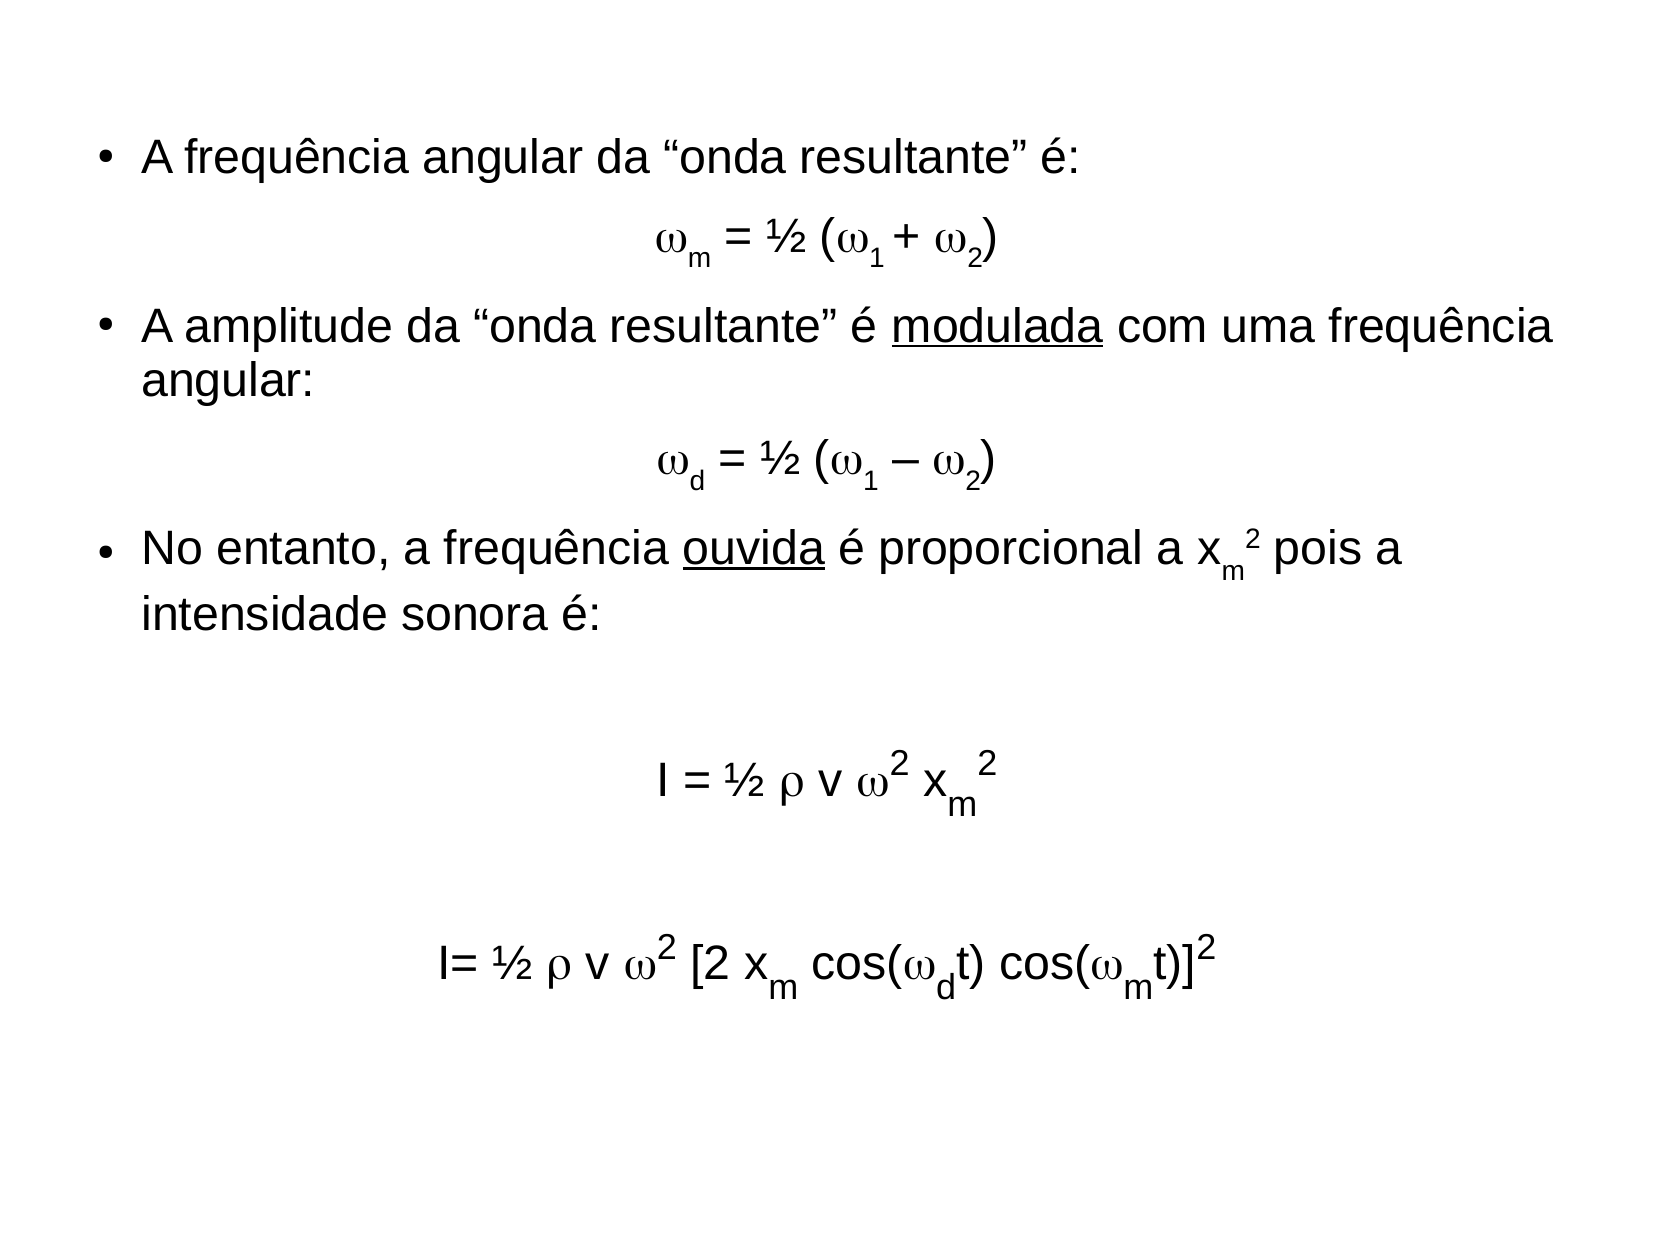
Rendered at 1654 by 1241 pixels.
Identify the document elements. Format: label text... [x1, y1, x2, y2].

list A frequência angular da “onda resultante” é: wm = ½ (w1 + w2) A amplitude da “onda resultante” é modulada com uma frequência angular: wd = ½ (w1 – w2) No entanto, a frequência ouvida é proporcional a xm2 pois a intensidade sonora é: I = ½ r v w2 xm2 I= ½ r v w2 [2 xm cos(wdt) cos(wmt)]2 [82, 129, 1571, 1010]
